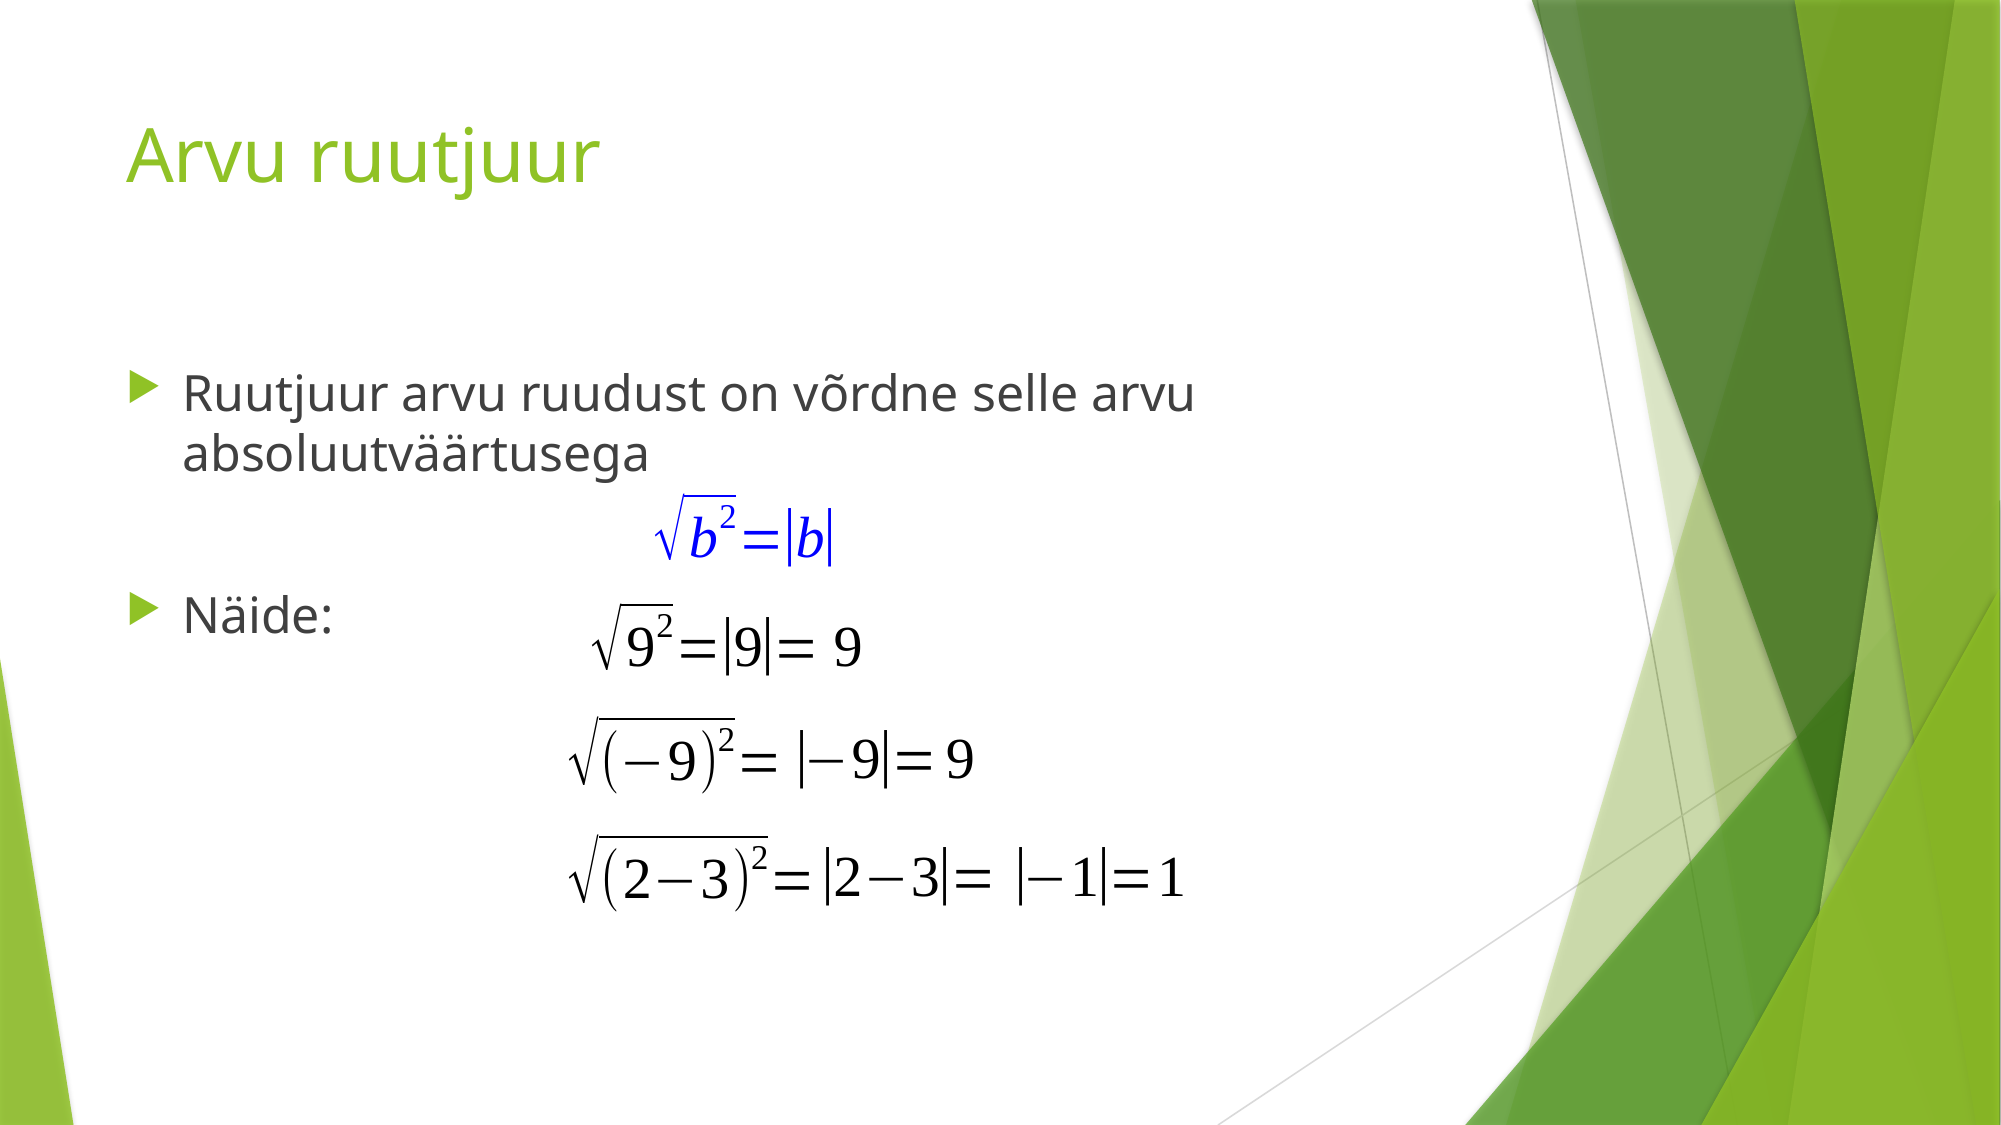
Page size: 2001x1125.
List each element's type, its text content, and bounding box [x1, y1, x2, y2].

title Arvu ruutjuur [111, 99, 1522, 317]
list Ruutjuur arvu ruudust on võrdne selle arvu absoluutväärtusega Näide: [111, 354, 1522, 992]
chart [646, 491, 848, 570]
chart [561, 832, 1193, 916]
chart [561, 714, 982, 798]
chart [583, 600, 870, 680]
